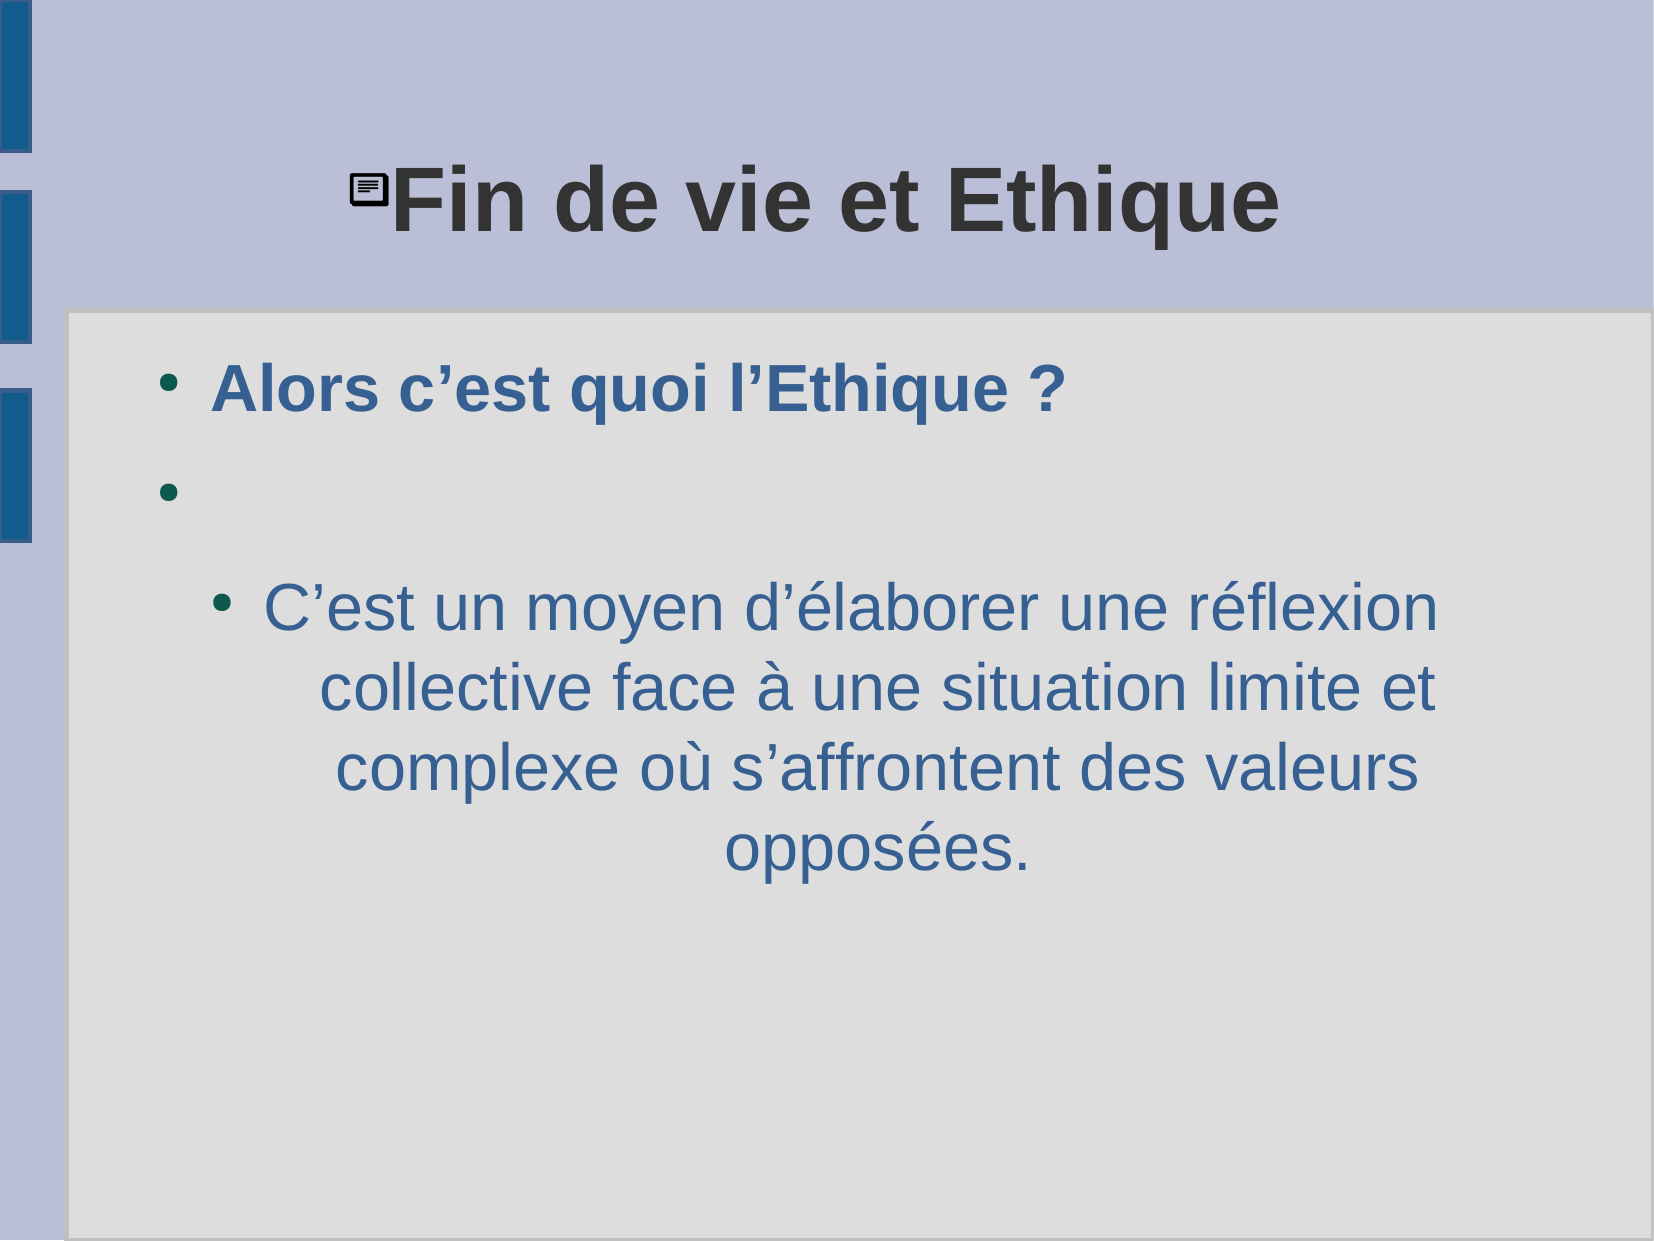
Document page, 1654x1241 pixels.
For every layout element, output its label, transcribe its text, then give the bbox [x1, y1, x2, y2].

title Fin de vie et Ethique [121, 91, 1534, 299]
list Alors c’est quoi l’Ethique ? C’est un moyen d’élaborer une réflexion collective face à une situation limite et complexe où s’affrontent des valeurs opposées. [121, 344, 1534, 1127]
